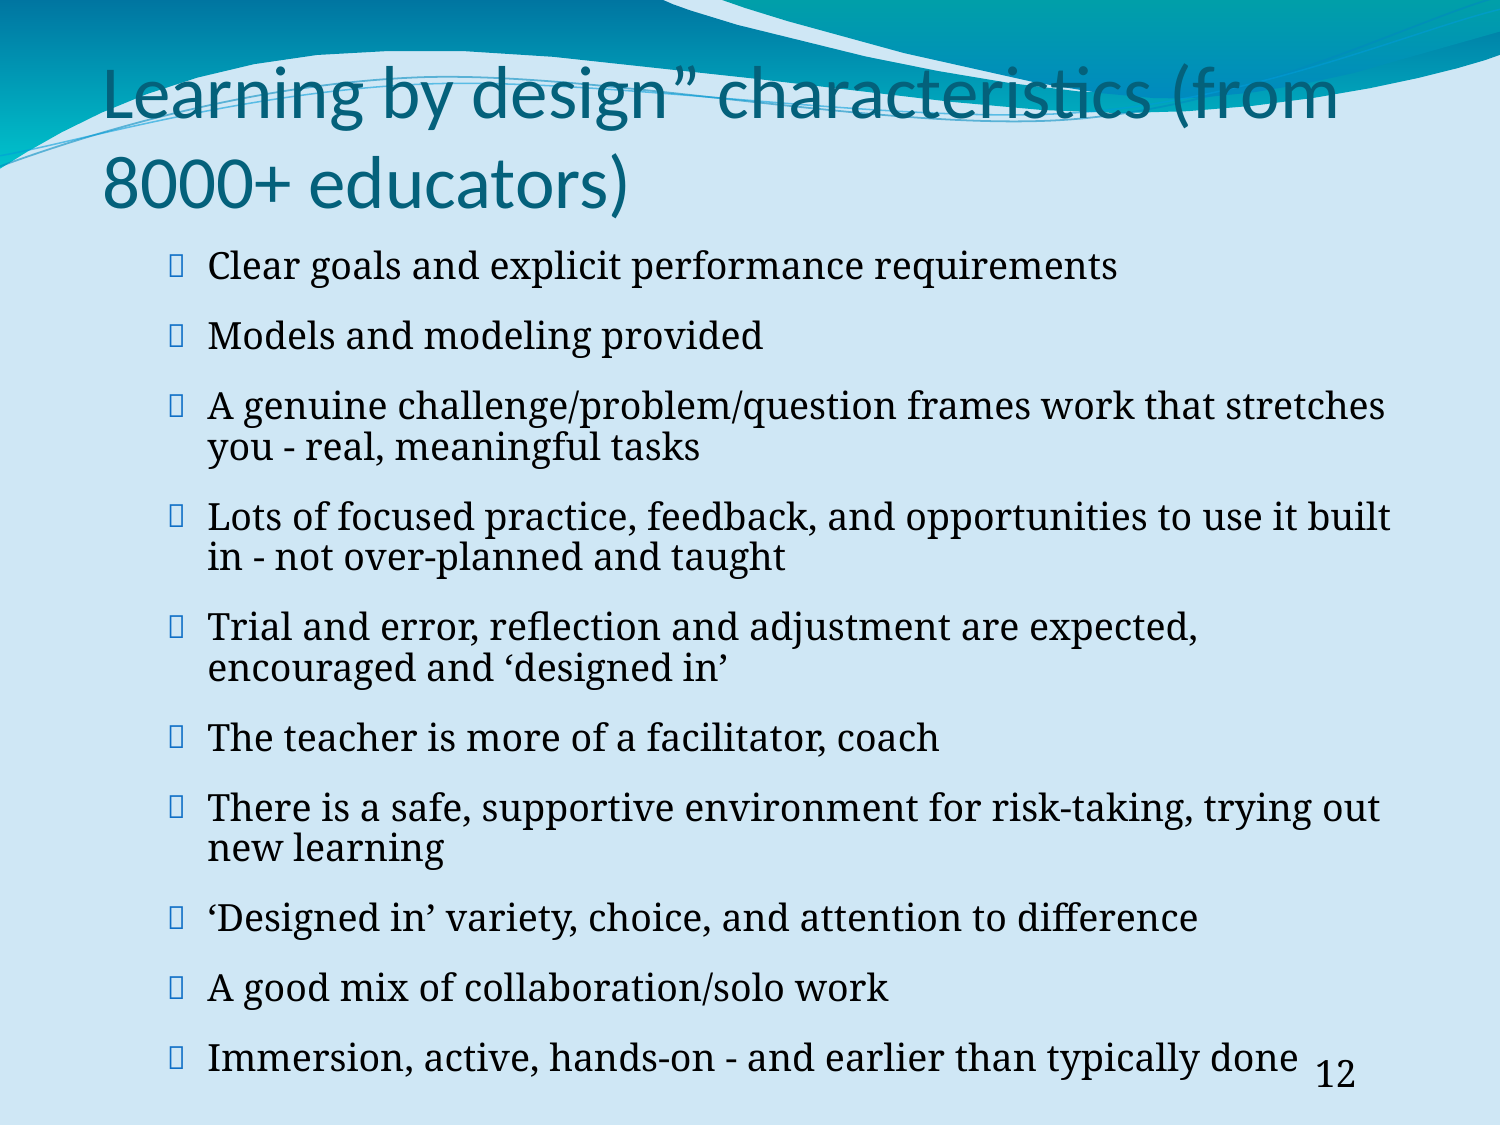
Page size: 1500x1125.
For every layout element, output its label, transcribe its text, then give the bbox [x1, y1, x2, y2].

list Clear goals and explicit performance requirements Models and modeling provided A genuine challenge/problem/question frames work that stretches you - real, meaningful tasks Lots of focused practice, feedback, and opportunities to use it built in - not over-planned and taught Trial and error, reflection and adjustment are expected, encouraged and ‘designed in’ The teacher is more of a facilitator, coach There is a safe, supportive environment for risk-taking, trying out new learning ‘Designed in’ variety, choice, and attention to difference A good mix of collaboration/solo work Immersion, active, hands-on - and earlier than typically done [87, 239, 1425, 1113]
title Learning by design” characteristics (from 8000+ educators) [87, 35, 1438, 275]
